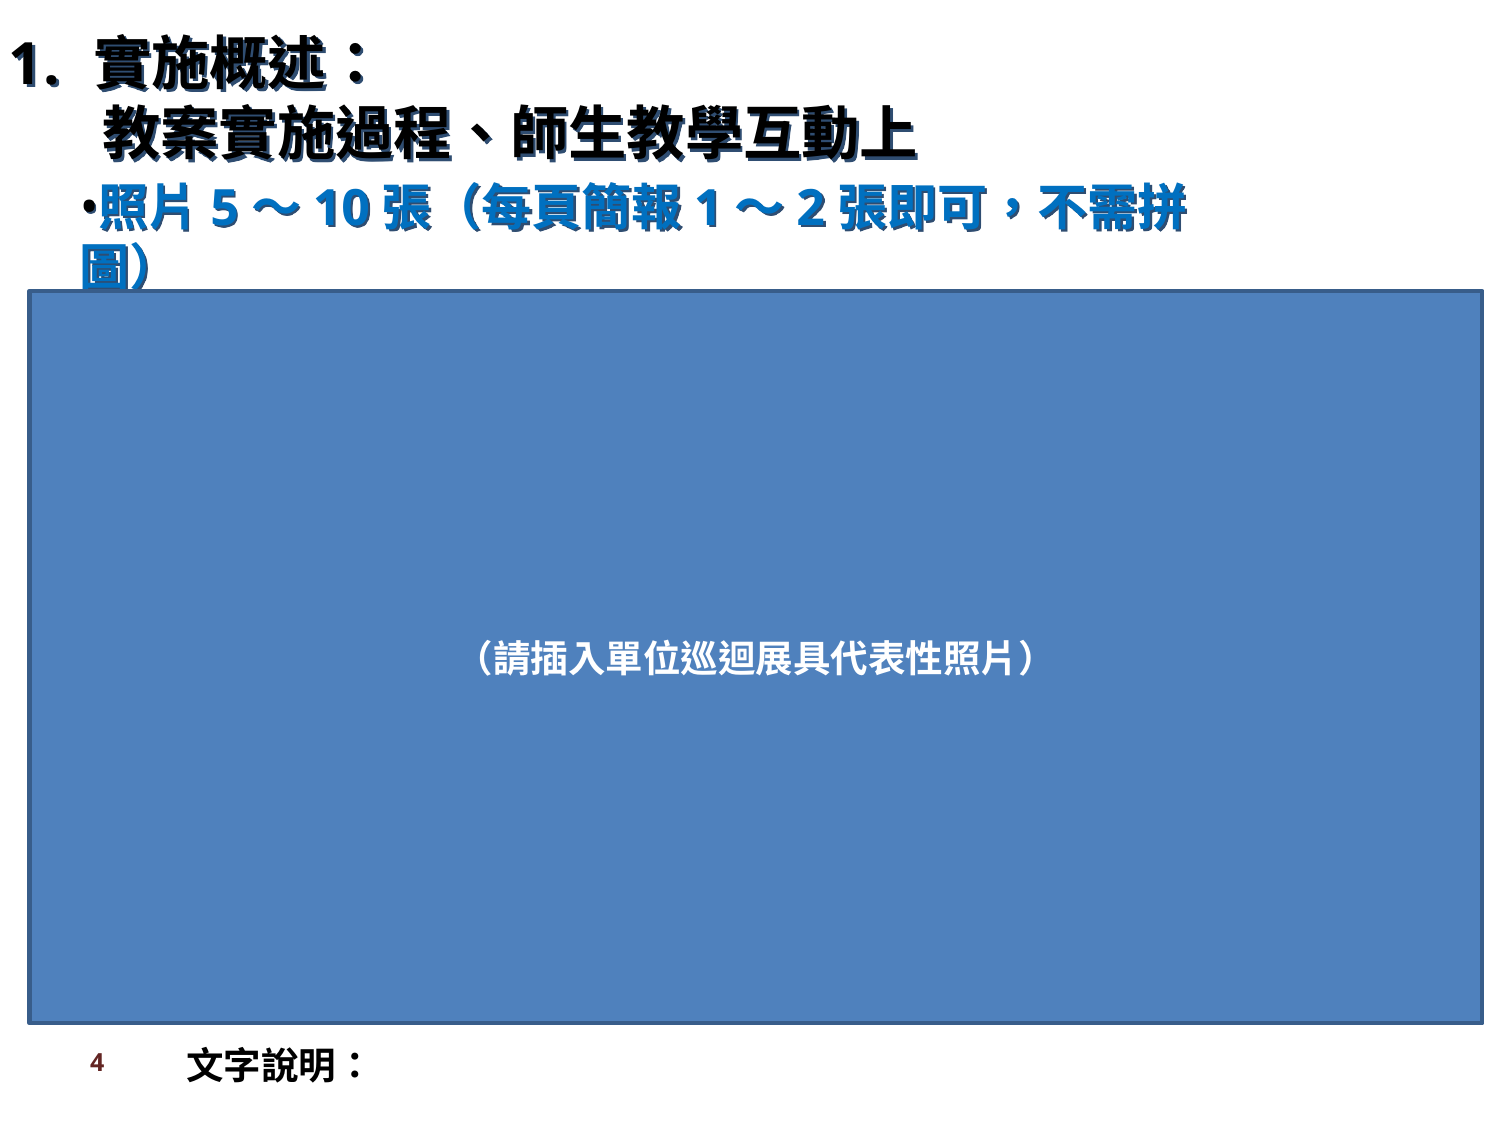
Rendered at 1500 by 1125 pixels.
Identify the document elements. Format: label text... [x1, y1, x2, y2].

text_box [75, 1024, 426, 1103]
text_box 文字說明： [171, 1034, 1483, 1096]
text_box （請插入單位巡迴展具代表性照片） [29, 291, 1482, 1023]
text_box 照片5～10張（每頁簡報1～2張即可，不需拼圖） [65, 168, 1222, 291]
text_box 實施概述： 教案實施過程、師生教學互動上 [0, 19, 998, 174]
